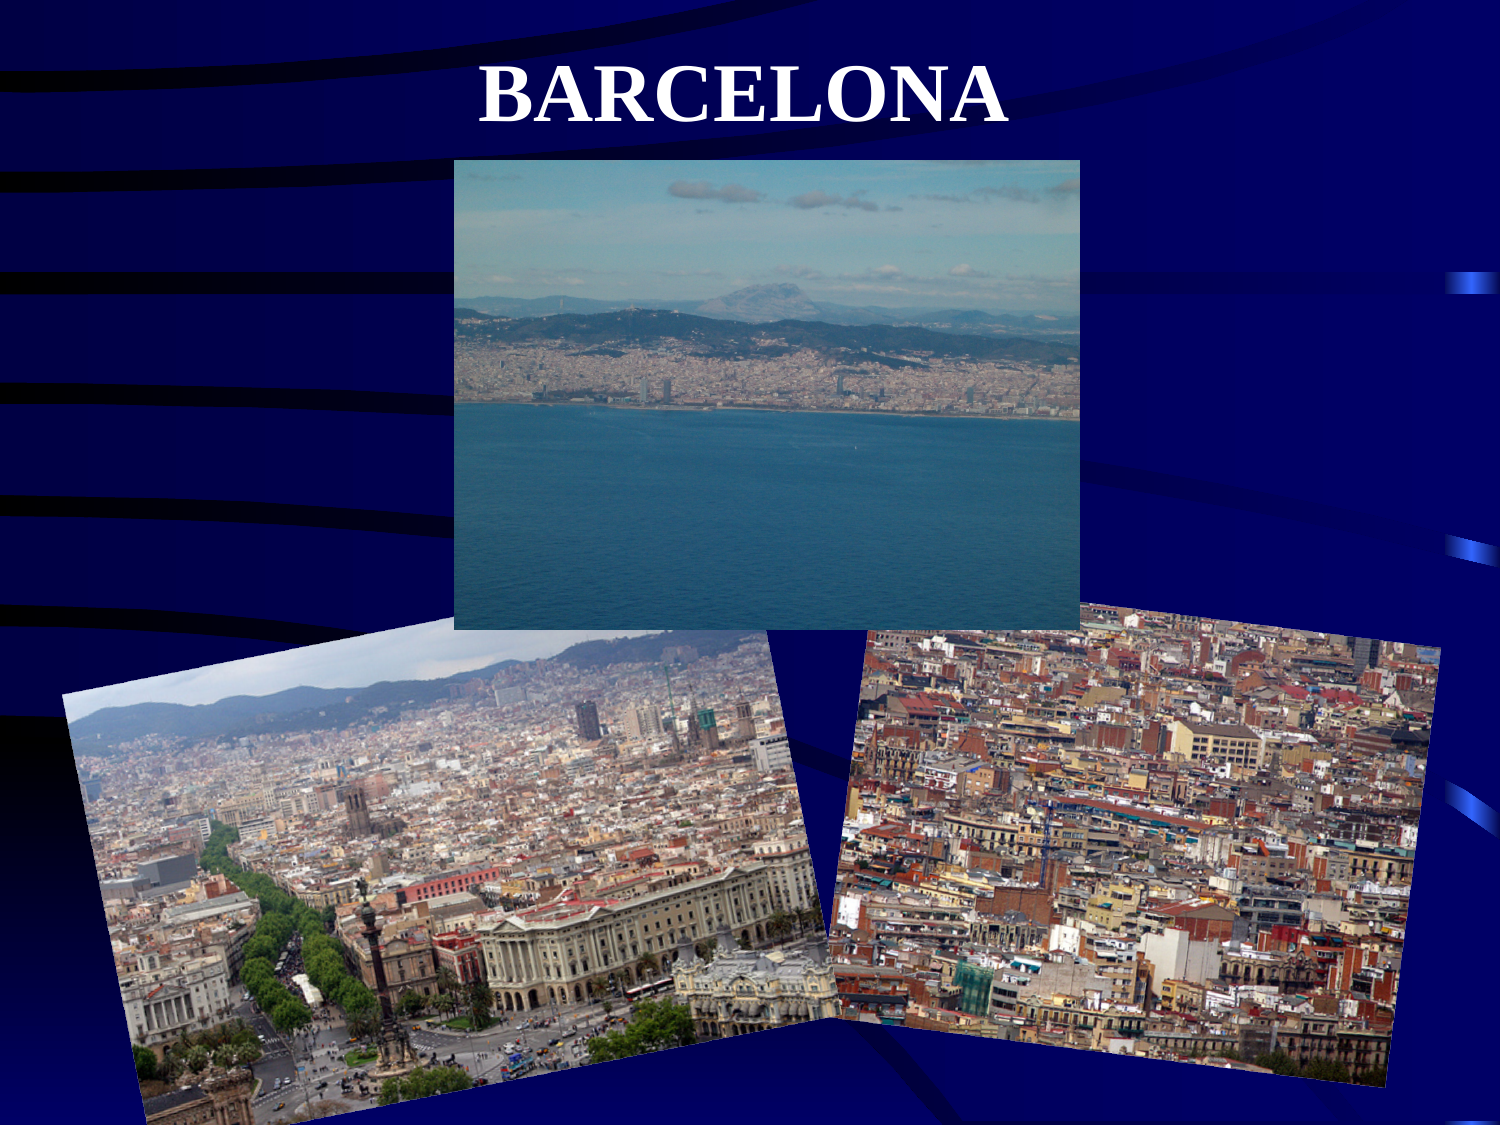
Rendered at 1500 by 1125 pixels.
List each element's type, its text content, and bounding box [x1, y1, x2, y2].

text_box BARCELONA [395, 31, 1093, 256]
picture [61, 256, 1441, 1125]
